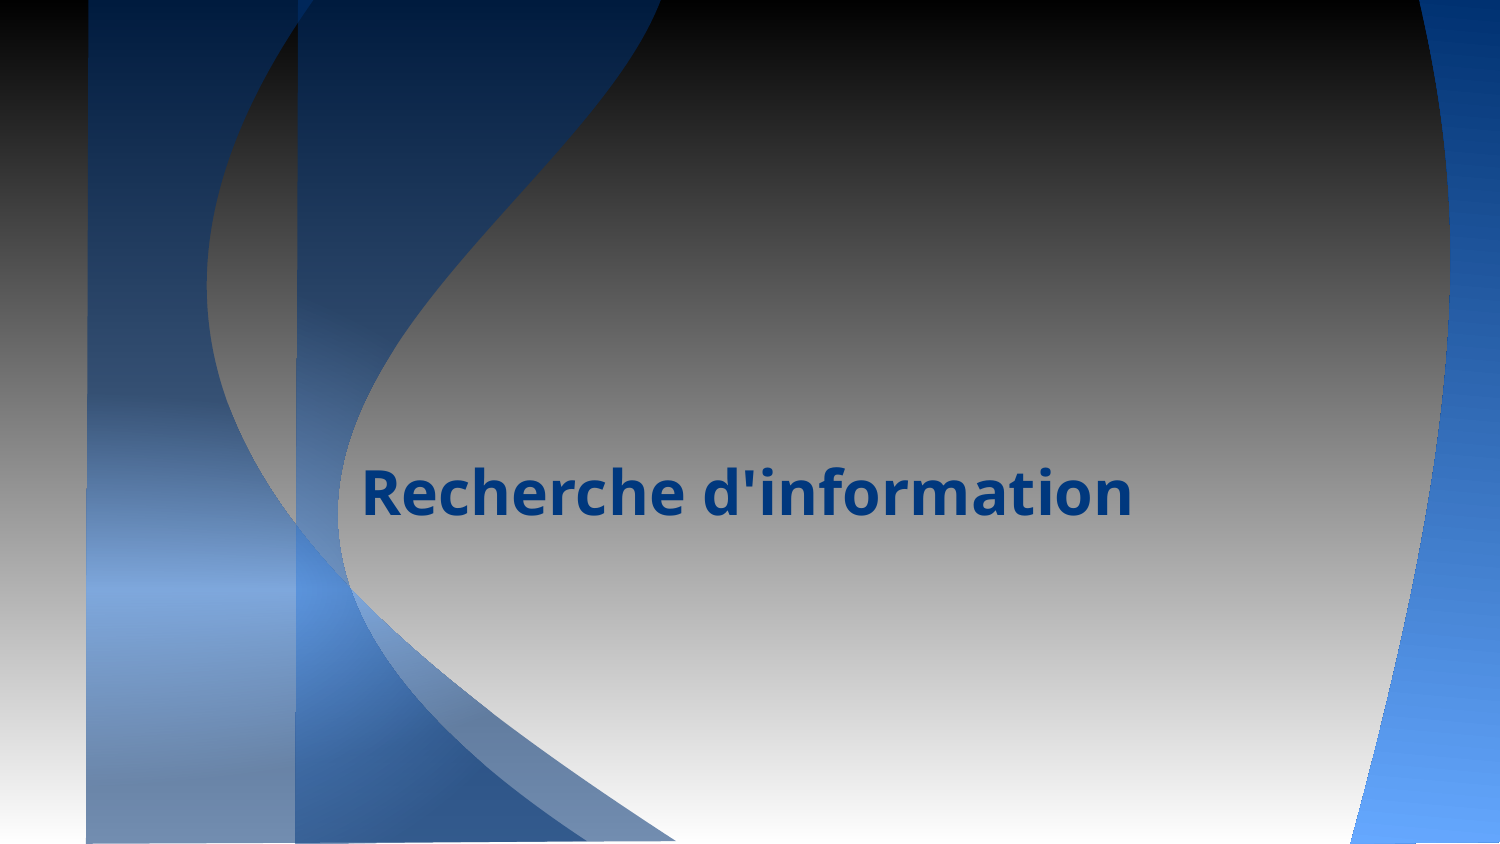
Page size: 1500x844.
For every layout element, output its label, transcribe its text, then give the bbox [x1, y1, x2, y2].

title Recherche d'information [303, 380, 1500, 544]
